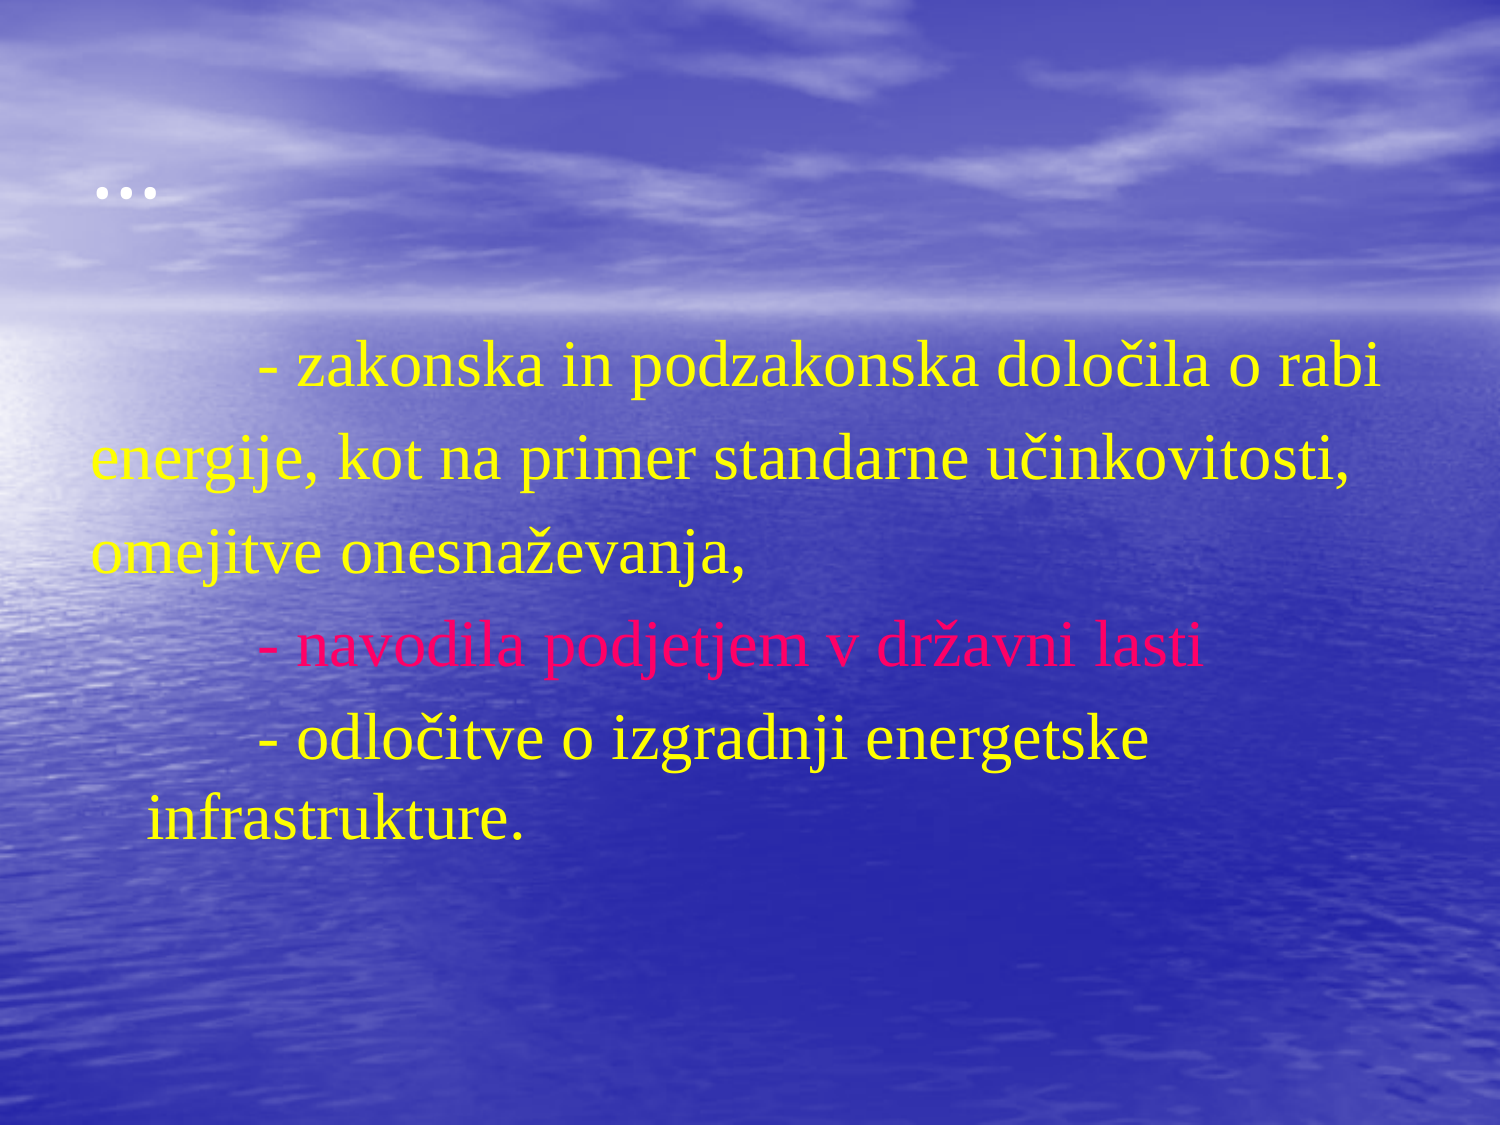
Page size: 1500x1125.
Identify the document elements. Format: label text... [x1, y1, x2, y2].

title … [75, 47, 1425, 275]
picture [0, 0, 1500, 1125]
list - zakonska in podzakonska določila o rabi energije, kot na primer standarne učinkovitosti, omejitve onesnaževanja, - navodila podjetjem v državni lasti - odločitve o izgradnji energetske infrastrukture. [75, 312, 1425, 988]
